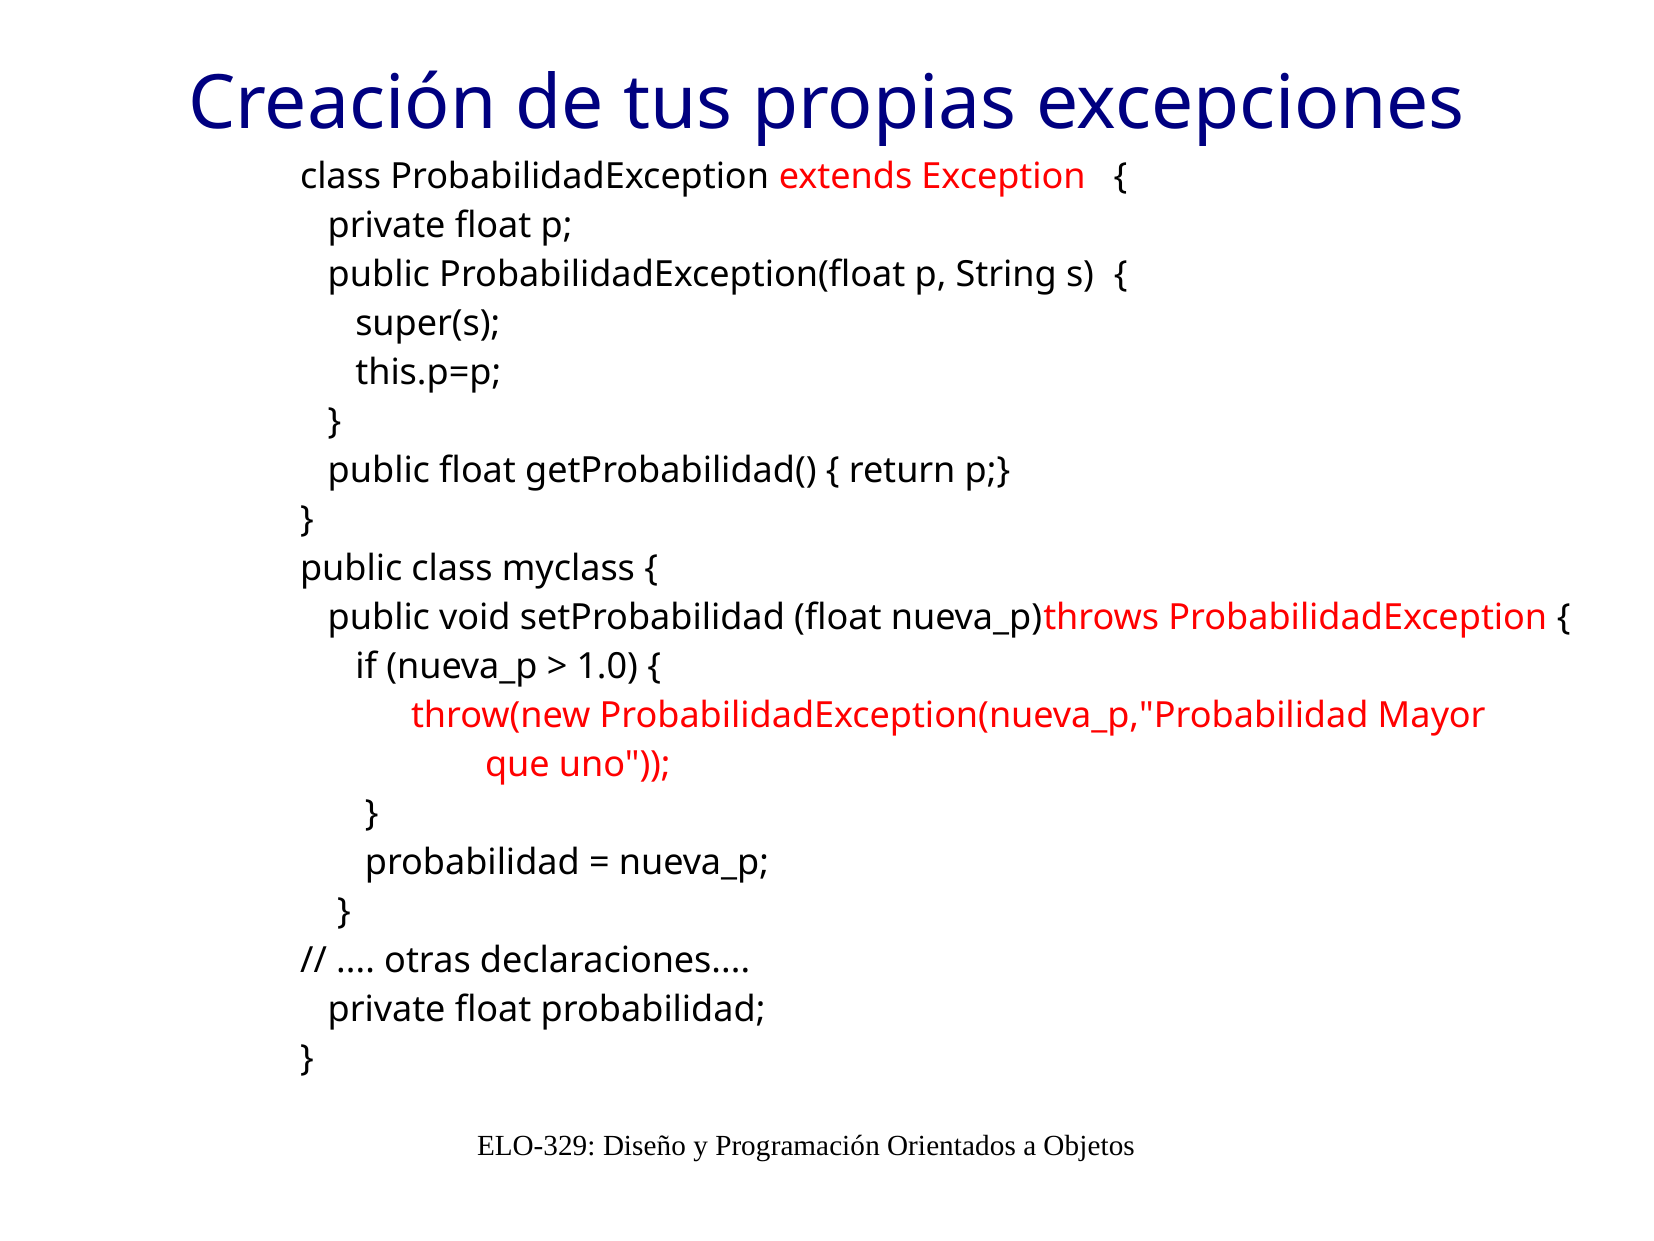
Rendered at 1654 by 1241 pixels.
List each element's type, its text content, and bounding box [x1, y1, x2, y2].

list class ProbabilidadException extends Exception { private float p; public ProbabilidadException(float p, String s)‏ { super(s); this.p=p; } public float getProbabilidad() { return p;} } public class myclass { public void setProbabilidad (float nueva_p)throws ProbabilidadException { if (nueva_p > 1.0) { throw(new ProbabilidadException(nueva_p,"Probabilidad Mayor que uno")); } probabilidad = nueva_p; } // .... otras declaraciones.... private float probabilidad; } [300, 150, 1571, 1126]
title Creación de tus propias excepciones [82, 50, 1571, 149]
